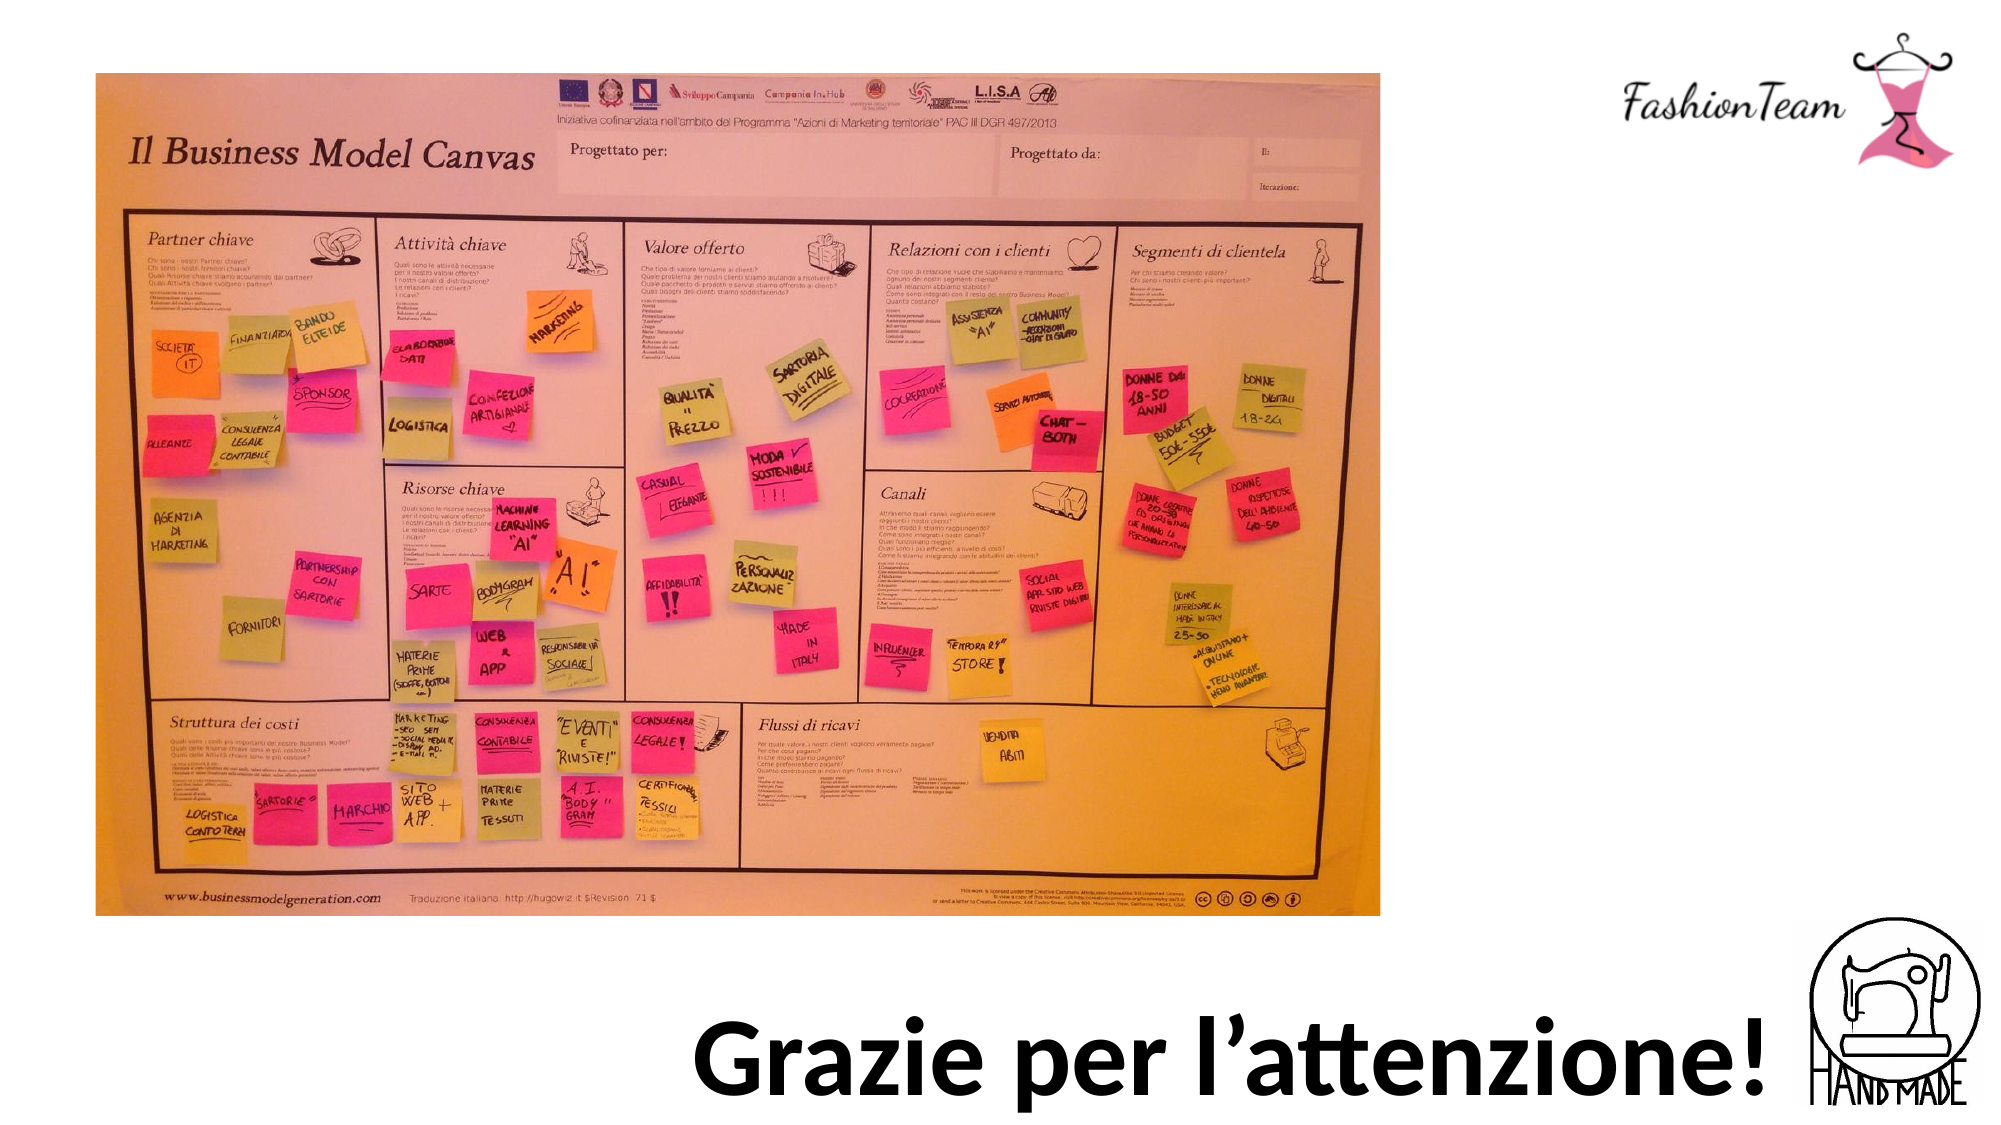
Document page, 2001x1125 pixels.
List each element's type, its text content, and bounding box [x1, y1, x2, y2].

picture [95, 73, 1381, 916]
text_box Grazie per l’attenzione! [677, 975, 1790, 1125]
picture [1613, 0, 1967, 193]
picture [1790, 915, 1986, 1109]
